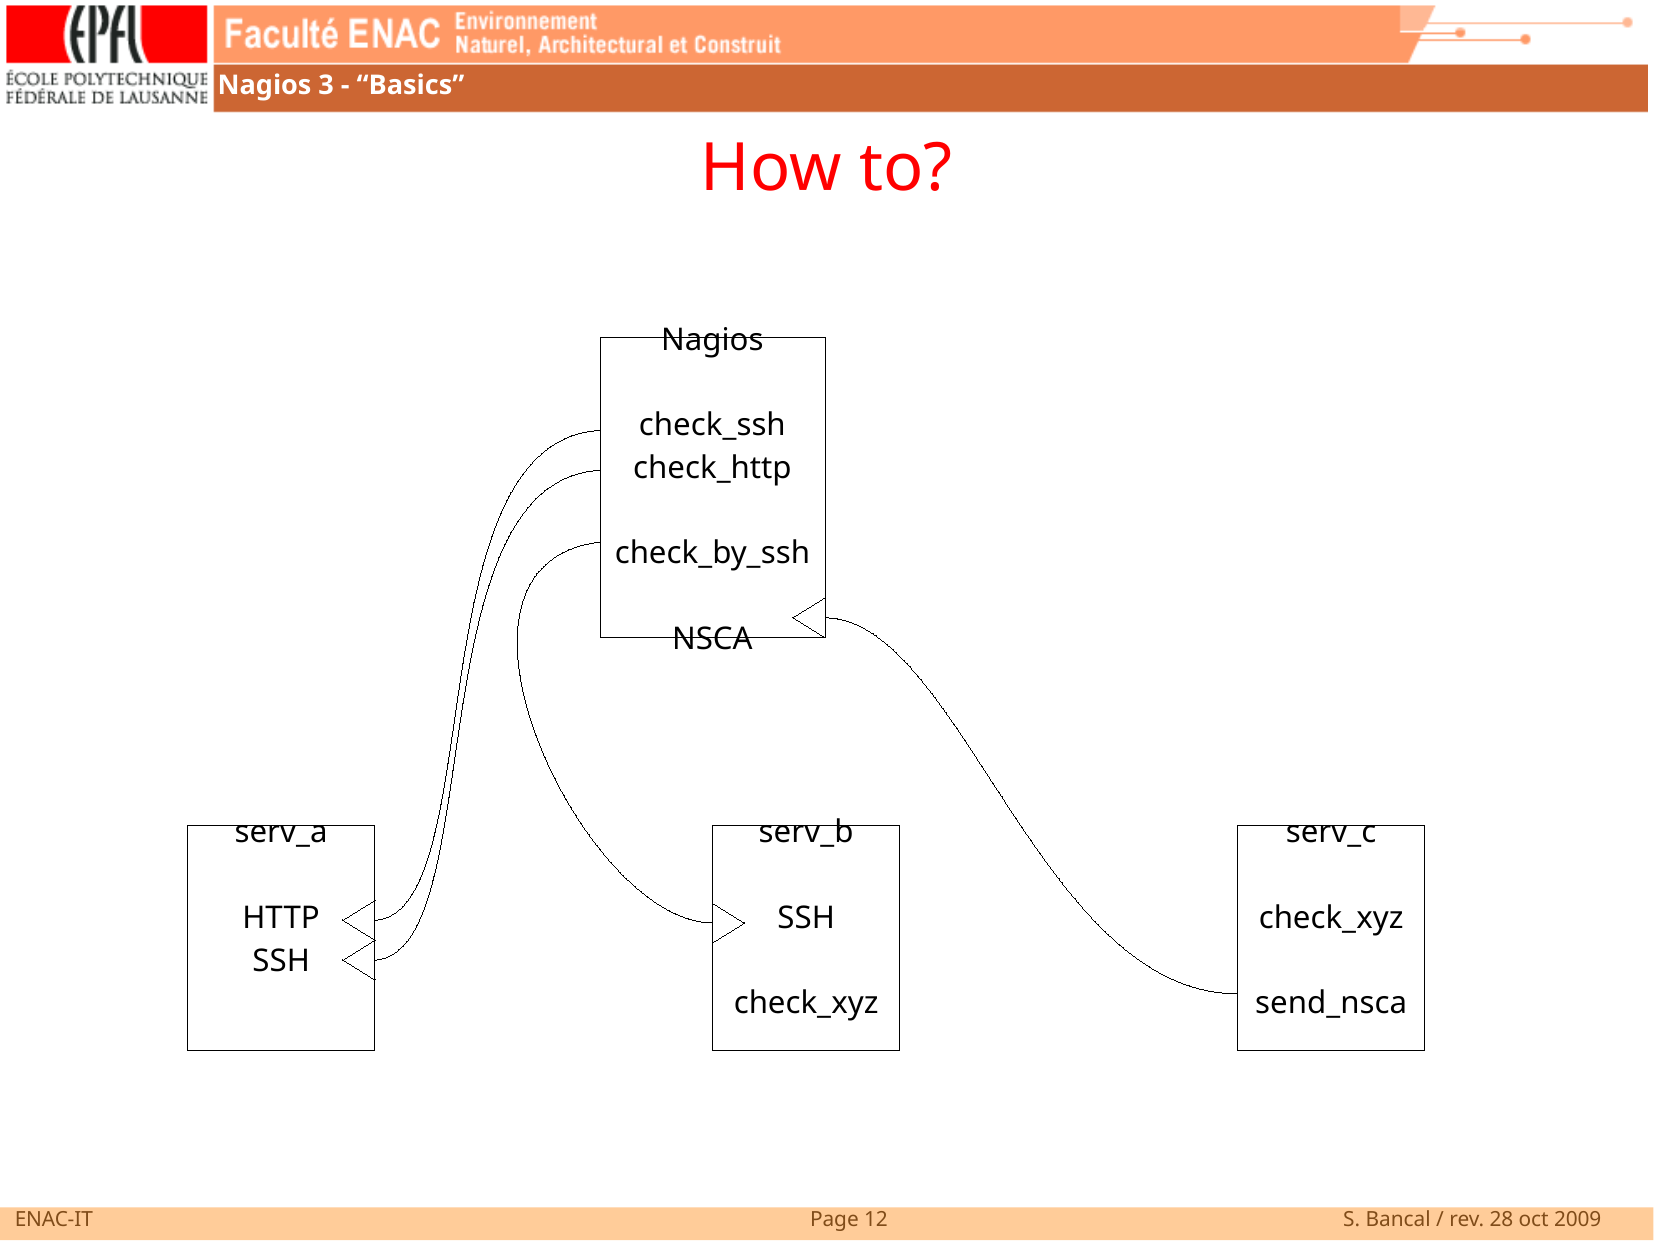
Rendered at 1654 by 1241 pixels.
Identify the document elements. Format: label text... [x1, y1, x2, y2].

text_box serv_a HTTP SSH [187, 825, 375, 1051]
text_box Nagios check_ssh check_http check_by_ssh NSCA [600, 337, 826, 638]
title How to? [0, 117, 1654, 212]
text_box serv_b SSH check_xyz [712, 825, 900, 1051]
text_box serv_c check_xyz send_nsca [1237, 825, 1425, 1051]
picture [0, 0, 1648, 114]
